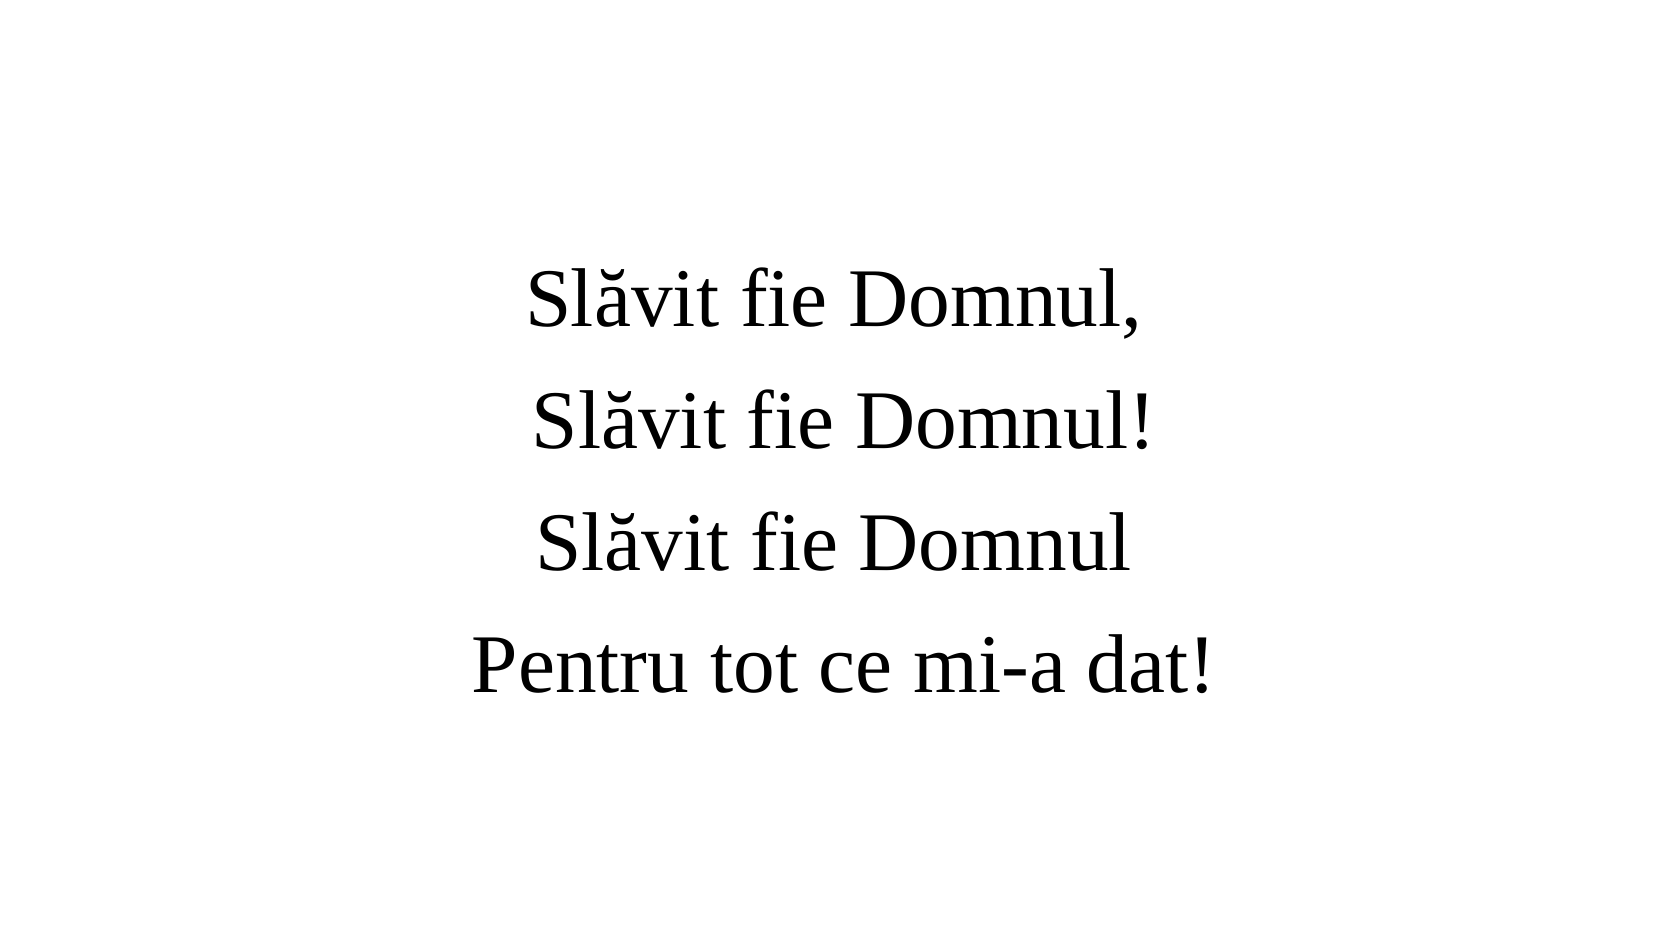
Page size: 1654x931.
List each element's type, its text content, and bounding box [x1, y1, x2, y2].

subtitle Slăvit fie Domnul, Slăvit fie Domnul! Slăvit fie Domnul Pentru tot ce mi-a dat! [153, 242, 1536, 709]
